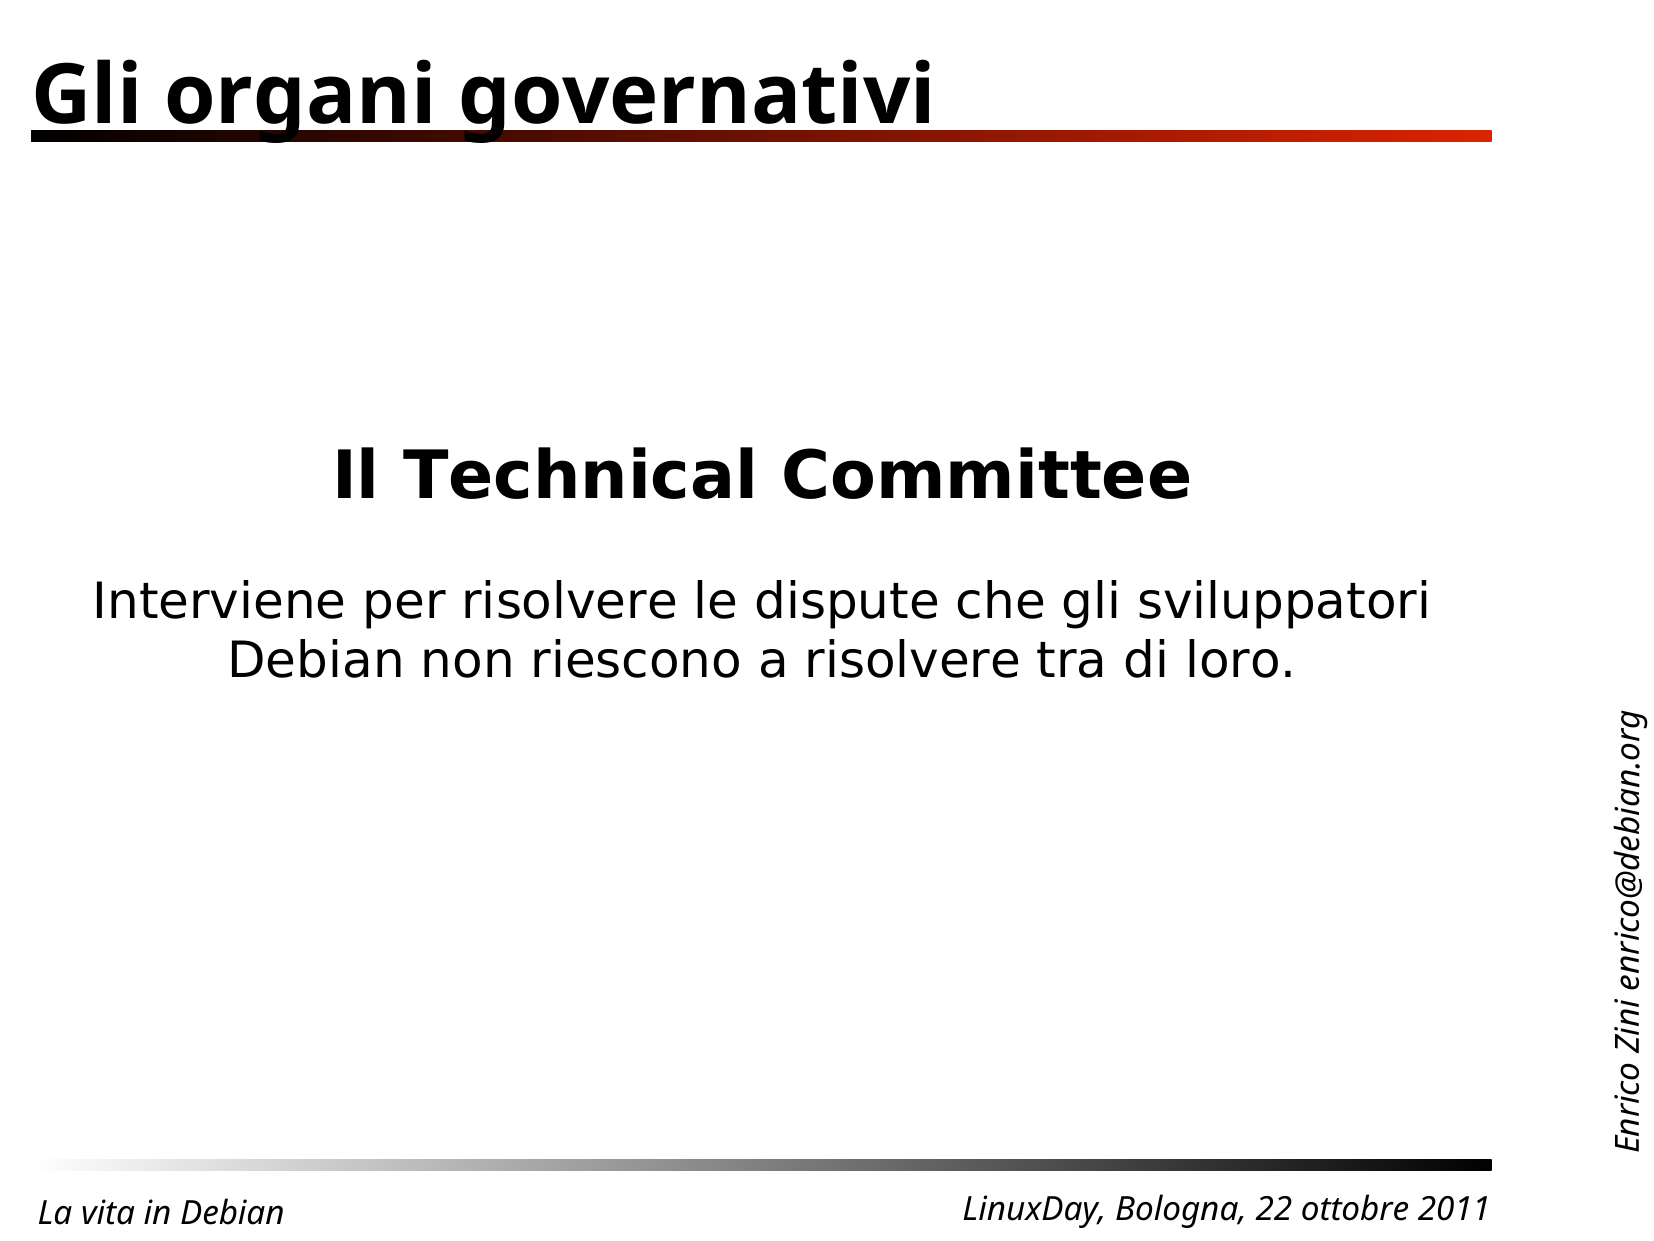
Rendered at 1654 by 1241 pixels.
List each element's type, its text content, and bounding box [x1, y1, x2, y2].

text_box Gli organi governativi [31, 34, 1438, 168]
text_box Il Technical Committee Interviene per risolvere le dispute che gli sviluppatori Debian non riescono a risolvere tra di loro. [30, 436, 1495, 689]
